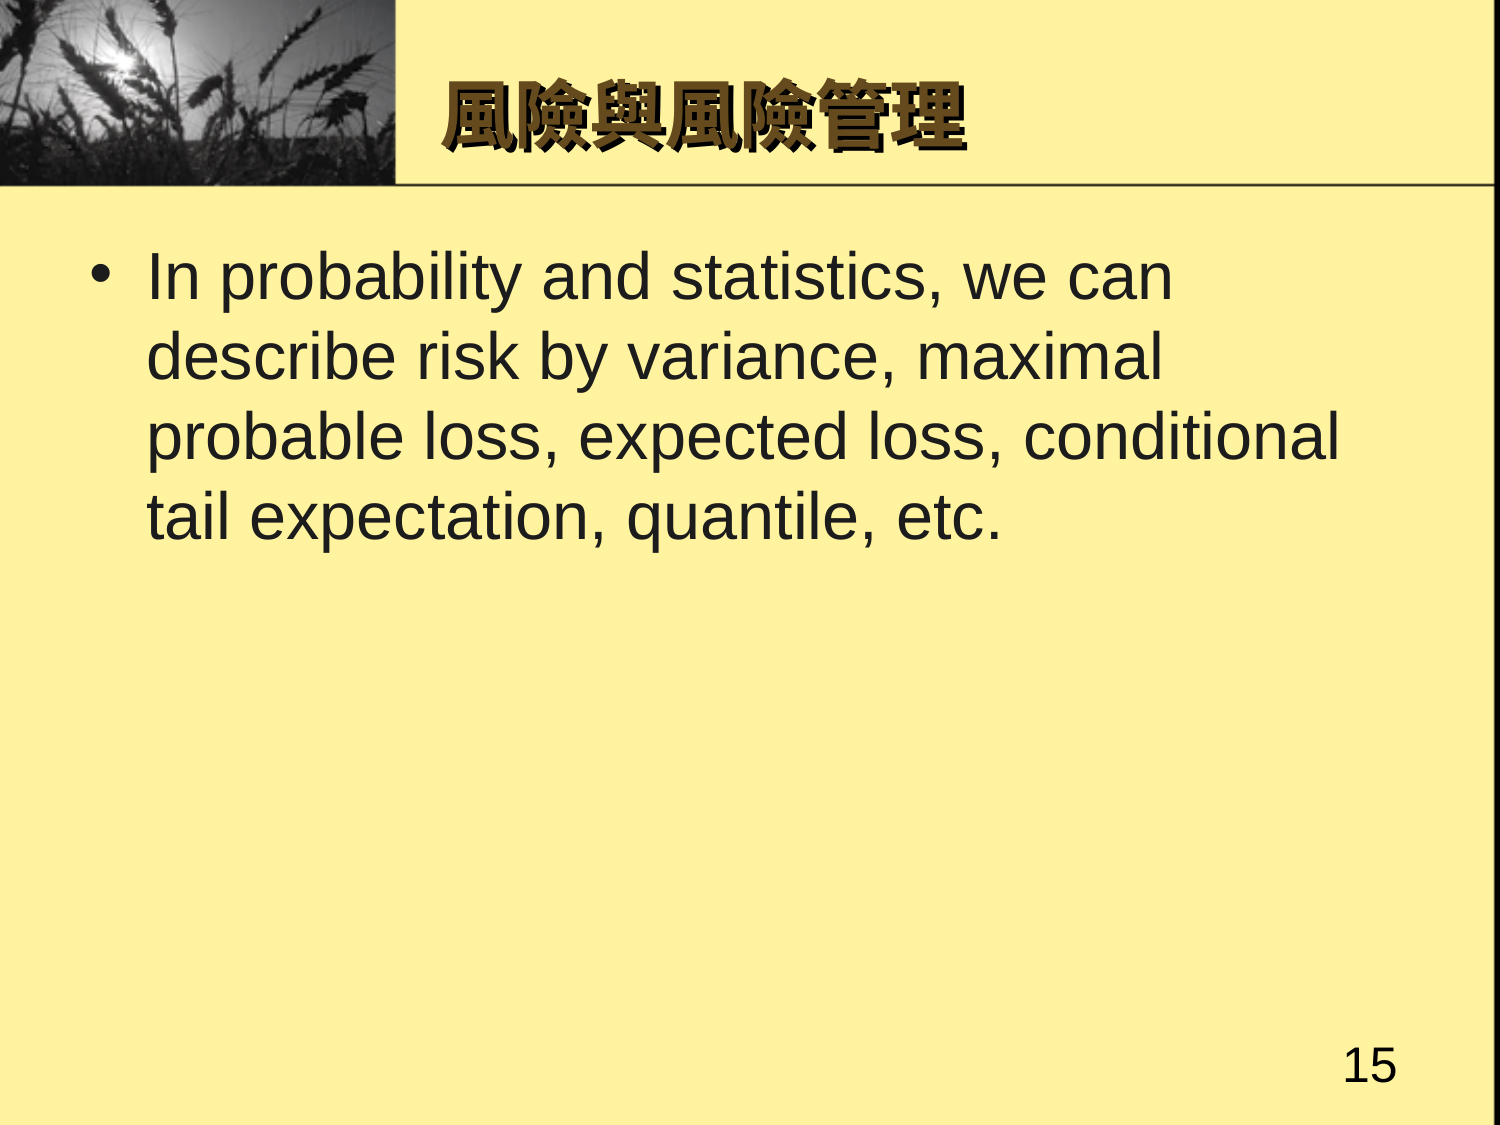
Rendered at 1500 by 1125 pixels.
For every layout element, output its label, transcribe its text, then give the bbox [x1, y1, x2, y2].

title 風險與風險管理 [424, 14, 1413, 211]
picture [0, 0, 1500, 1125]
list In probability and statistics, we can describe risk by variance, maximal probable loss, expected loss, conditional tail expectation, quantile, etc. [75, 224, 1413, 976]
